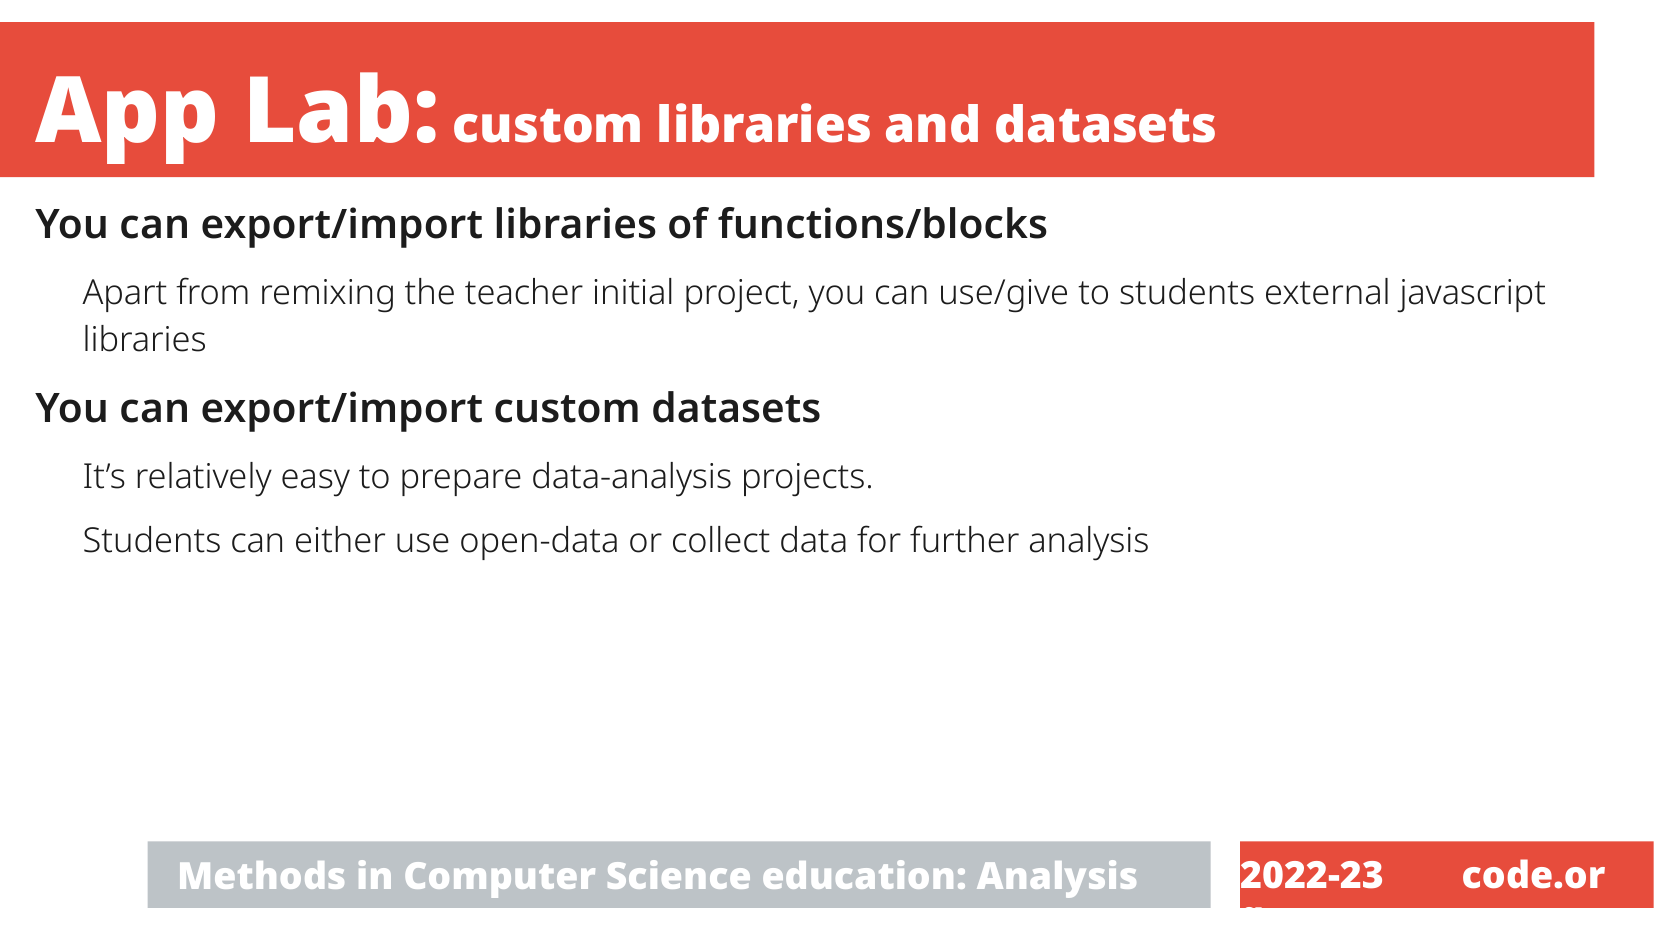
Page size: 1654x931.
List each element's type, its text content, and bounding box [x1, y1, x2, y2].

title App Lab: custom libraries and datasets [35, 44, 1595, 156]
list You can export/import libraries of functions/blocks Apart from remixing the teacher initial project, you can use/give to students external javascript libraries You can export/import custom datasets It’s relatively easy to prepare data-analysis projects. Students can either use open-data or collect data for further analysis [35, 194, 1619, 842]
